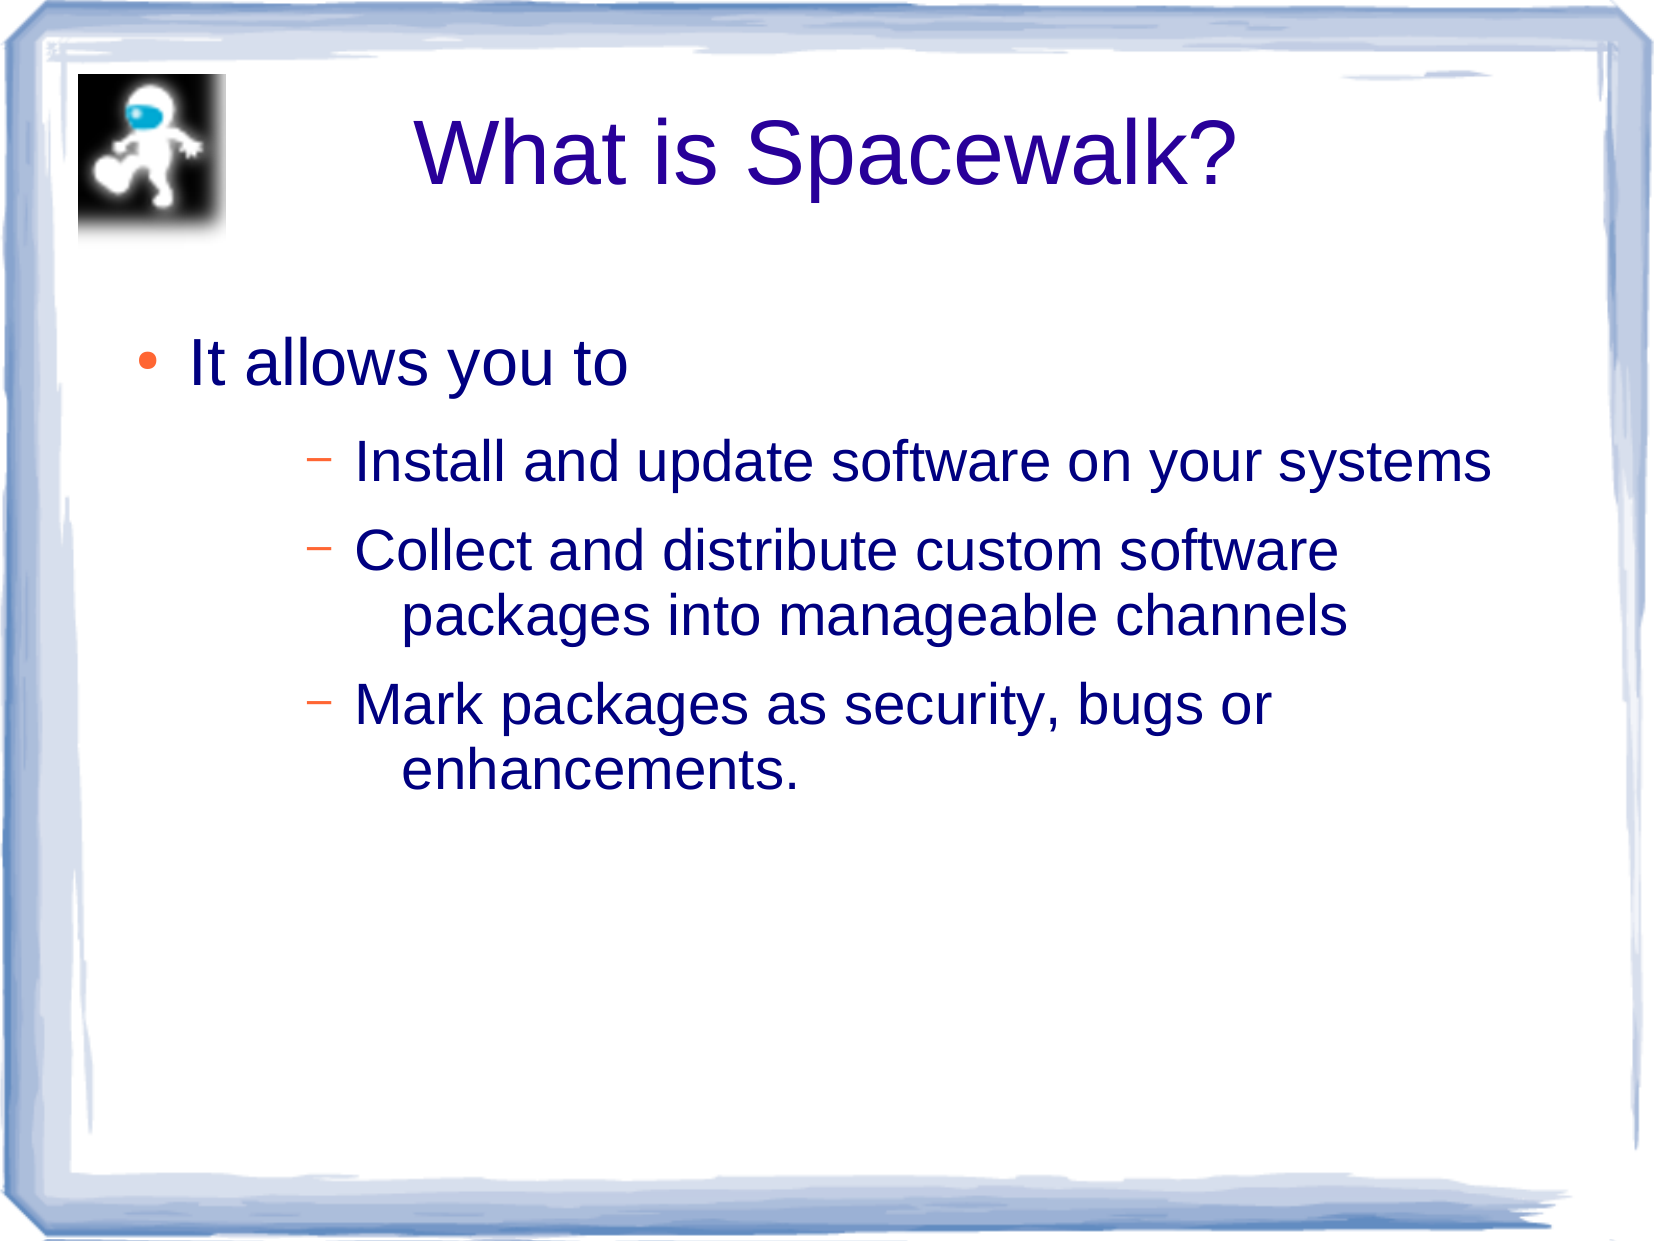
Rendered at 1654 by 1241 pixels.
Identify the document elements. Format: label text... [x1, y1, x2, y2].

title What is Spacewalk? [82, 49, 1571, 257]
list It allows you to Install and update software on your systems Collect and distribute custom software packages into manageable channels Mark packages as security, bugs or enhancements. [118, 324, 1571, 1004]
picture [0, 0, 1654, 1241]
